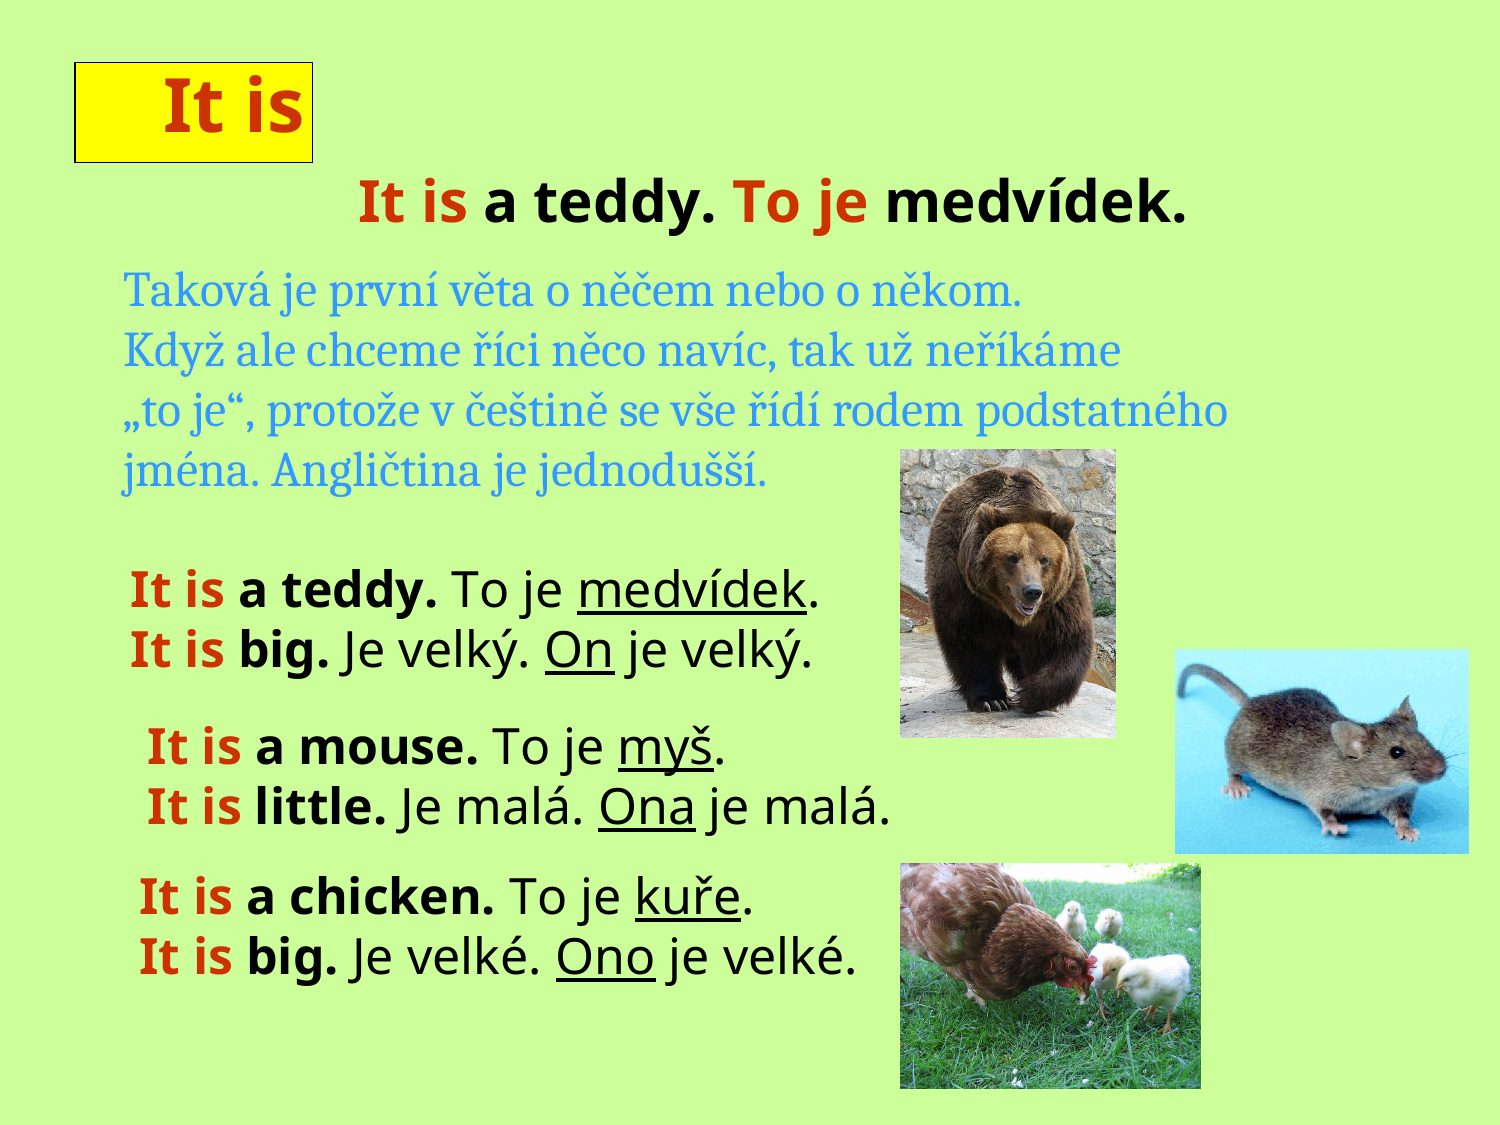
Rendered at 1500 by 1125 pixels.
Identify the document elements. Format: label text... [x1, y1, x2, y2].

picture [900, 449, 1116, 738]
text_box It is a chicken. To je kuře. It is big. Je velké. Ono je velké. [124, 856, 874, 1053]
text_box Taková je první věta o něčem nebo o někom. Když ale chceme říci něco navíc, tak už neříkáme „to je“, protože v češtině se vše řídí rodem podstatného jména. Angličtina je jednodušší. [108, 249, 1245, 505]
text_box It is a teddy. To je medvídek. It is big. Je velký. On je velký. [116, 549, 836, 686]
picture [1175, 649, 1469, 854]
text_box It is It is a teddy. To je medvídek. [148, 49, 1203, 246]
text_box It is a mouse. To je myš. It is little. Je malá. Ona je malá. [132, 706, 908, 843]
picture [900, 863, 1201, 1089]
text_box [75, 62, 148, 163]
